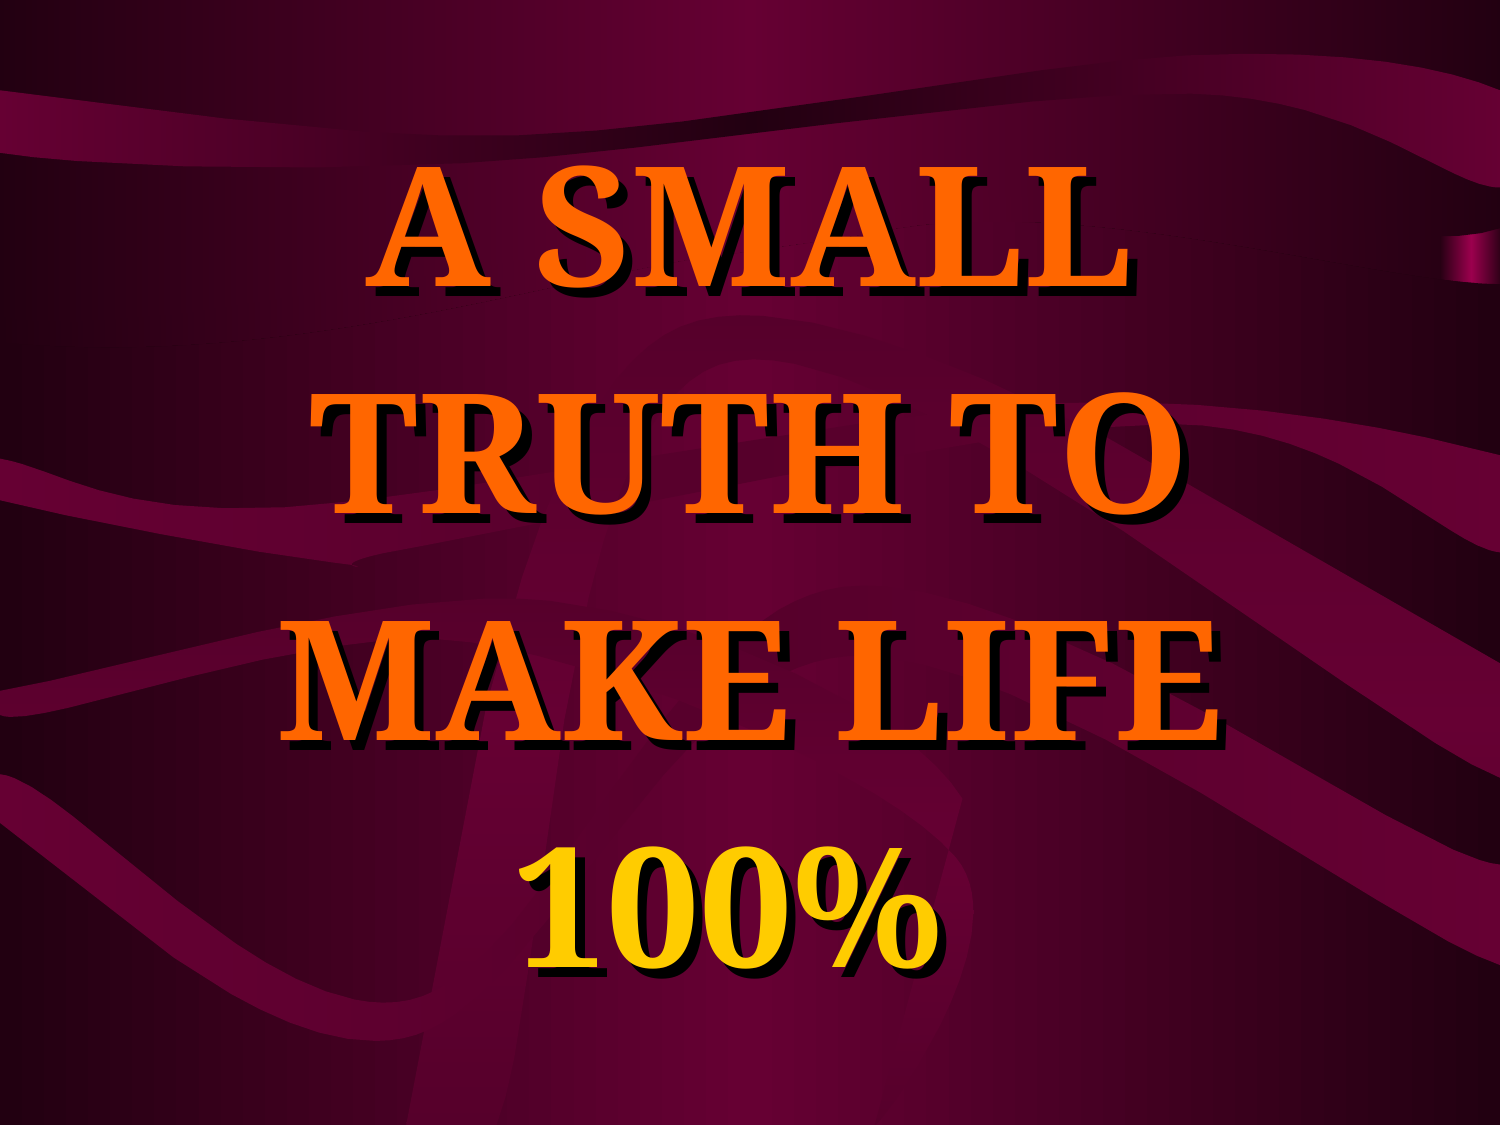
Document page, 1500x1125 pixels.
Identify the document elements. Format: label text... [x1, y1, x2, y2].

text_box A SMALL TRUTH TO MAKE LIFE 100% [62, 75, 1438, 1051]
